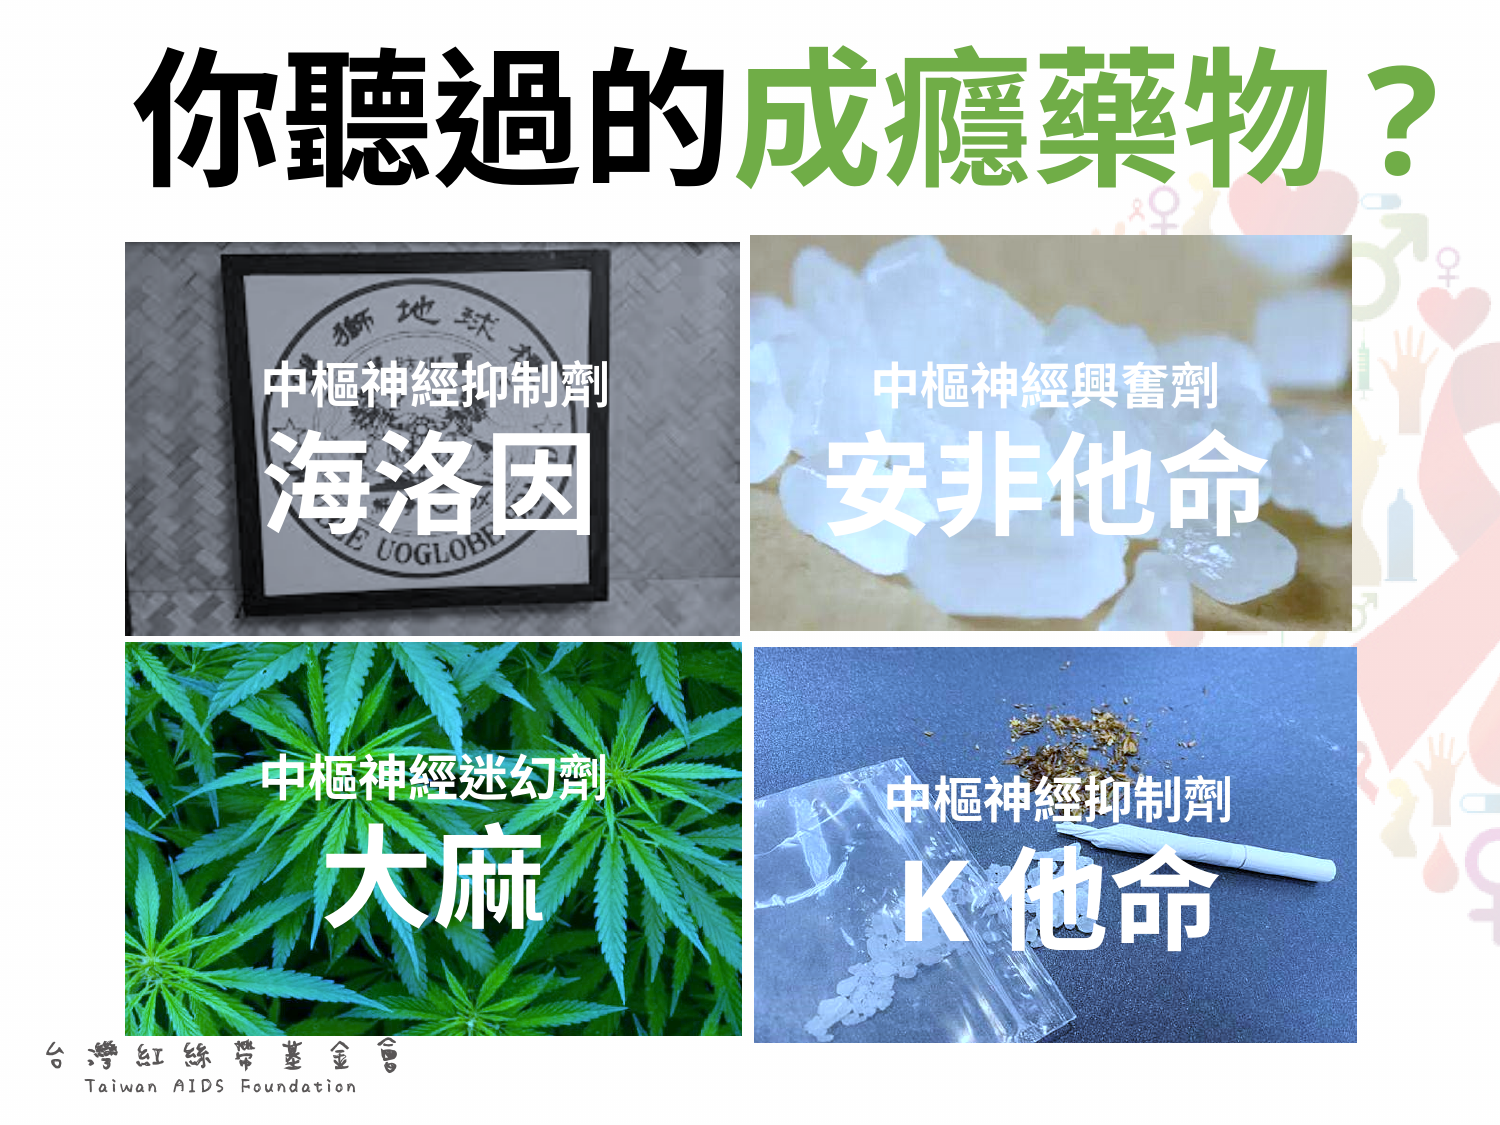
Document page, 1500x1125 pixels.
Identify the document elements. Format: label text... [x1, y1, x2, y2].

text_box 中樞神經抑制劑 海洛因 [245, 345, 673, 556]
title 你聽過的成癮藥物? [103, 17, 1397, 236]
text_box 中樞神經迷幻劑 大麻 [176, 739, 690, 950]
text_box 中樞神經興奮劑 安非他命 [795, 346, 1296, 557]
text_box 中樞神經抑制劑 K他命 [808, 761, 1309, 972]
picture [0, 0, 1500, 1125]
